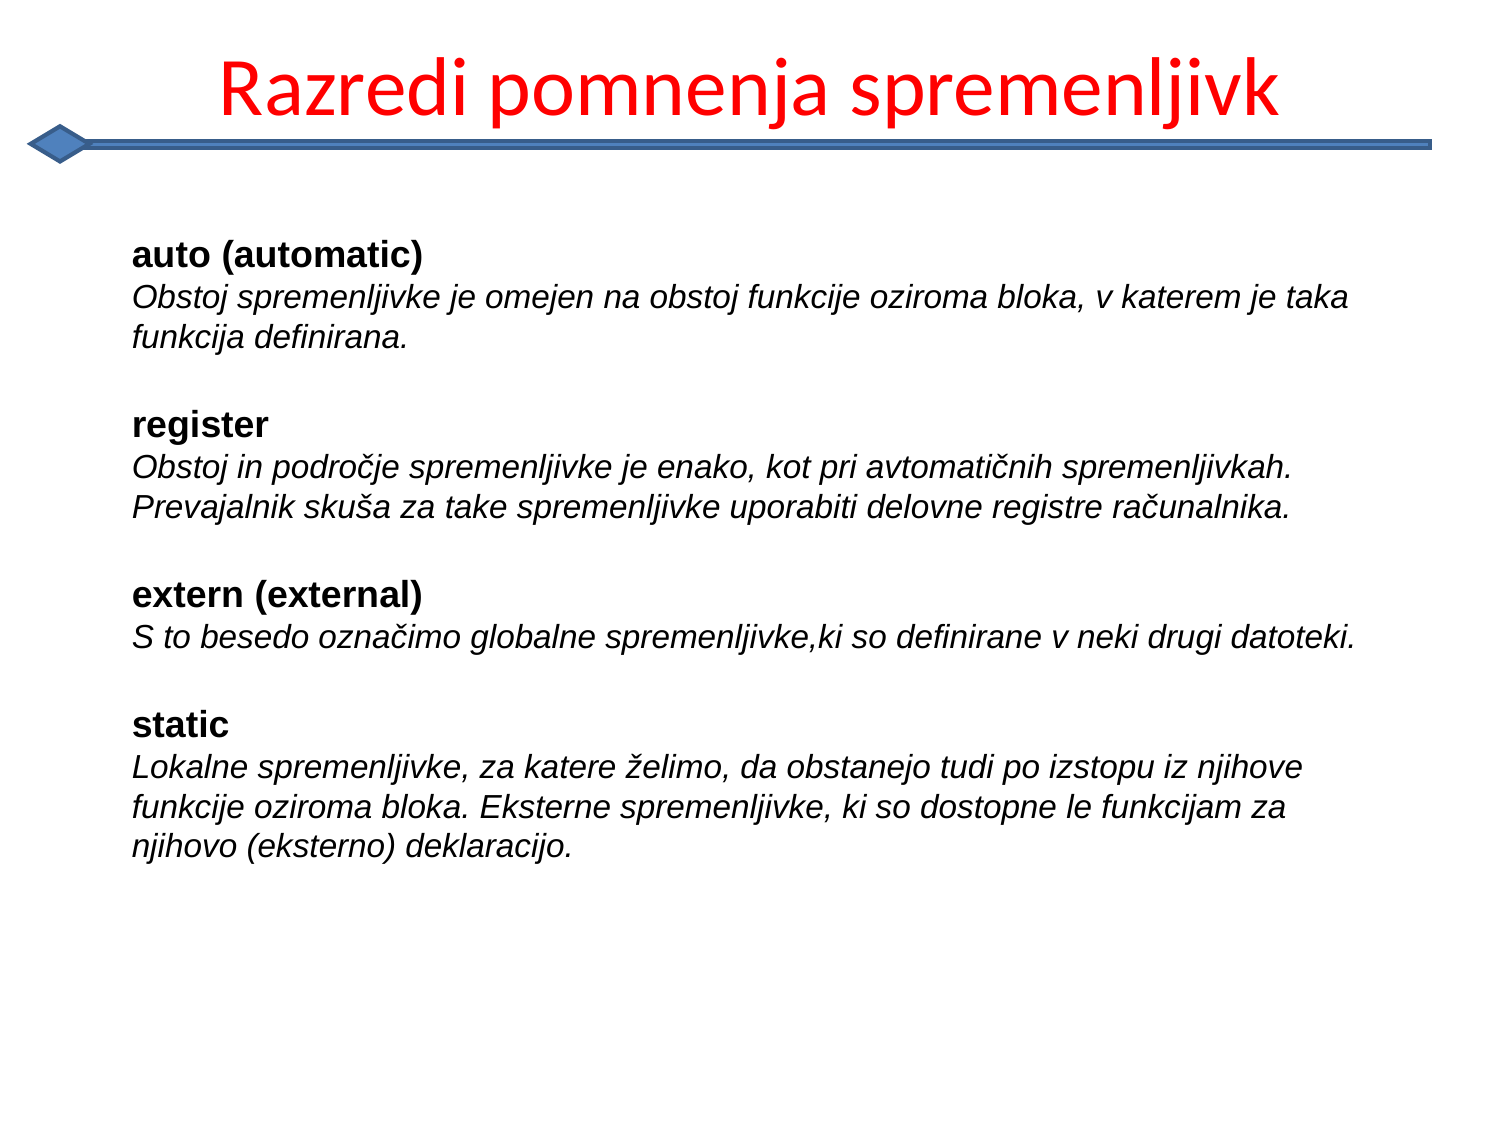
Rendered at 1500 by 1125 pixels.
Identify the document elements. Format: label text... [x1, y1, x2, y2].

title Razredi pomnenja spremenljivk [75, 23, 1426, 141]
text_box auto (automatic) Obstoj spremenljivke je omejen na obstoj funkcije oziroma bloka, v katerem je taka funkcija definirana. register Obstoj in področje spremenljivke je enako, kot pri avtomatičnih spremenljivkah. Prevajalnik skuša za take spremenljivke uporabiti delovne registre računalnika. extern (external) S to besedo označimo globalne spremenljivke,ki so definirane v neki drugi datoteki. static Lokalne spremenljivke, za katere želimo, da obstanejo tudi po izstopu iz njihove funkcije oziroma bloka. Eksterne spremenljivke, ki so dostopne le funkcijam za njihovo (eksterno) deklaracijo. [117, 222, 1407, 913]
